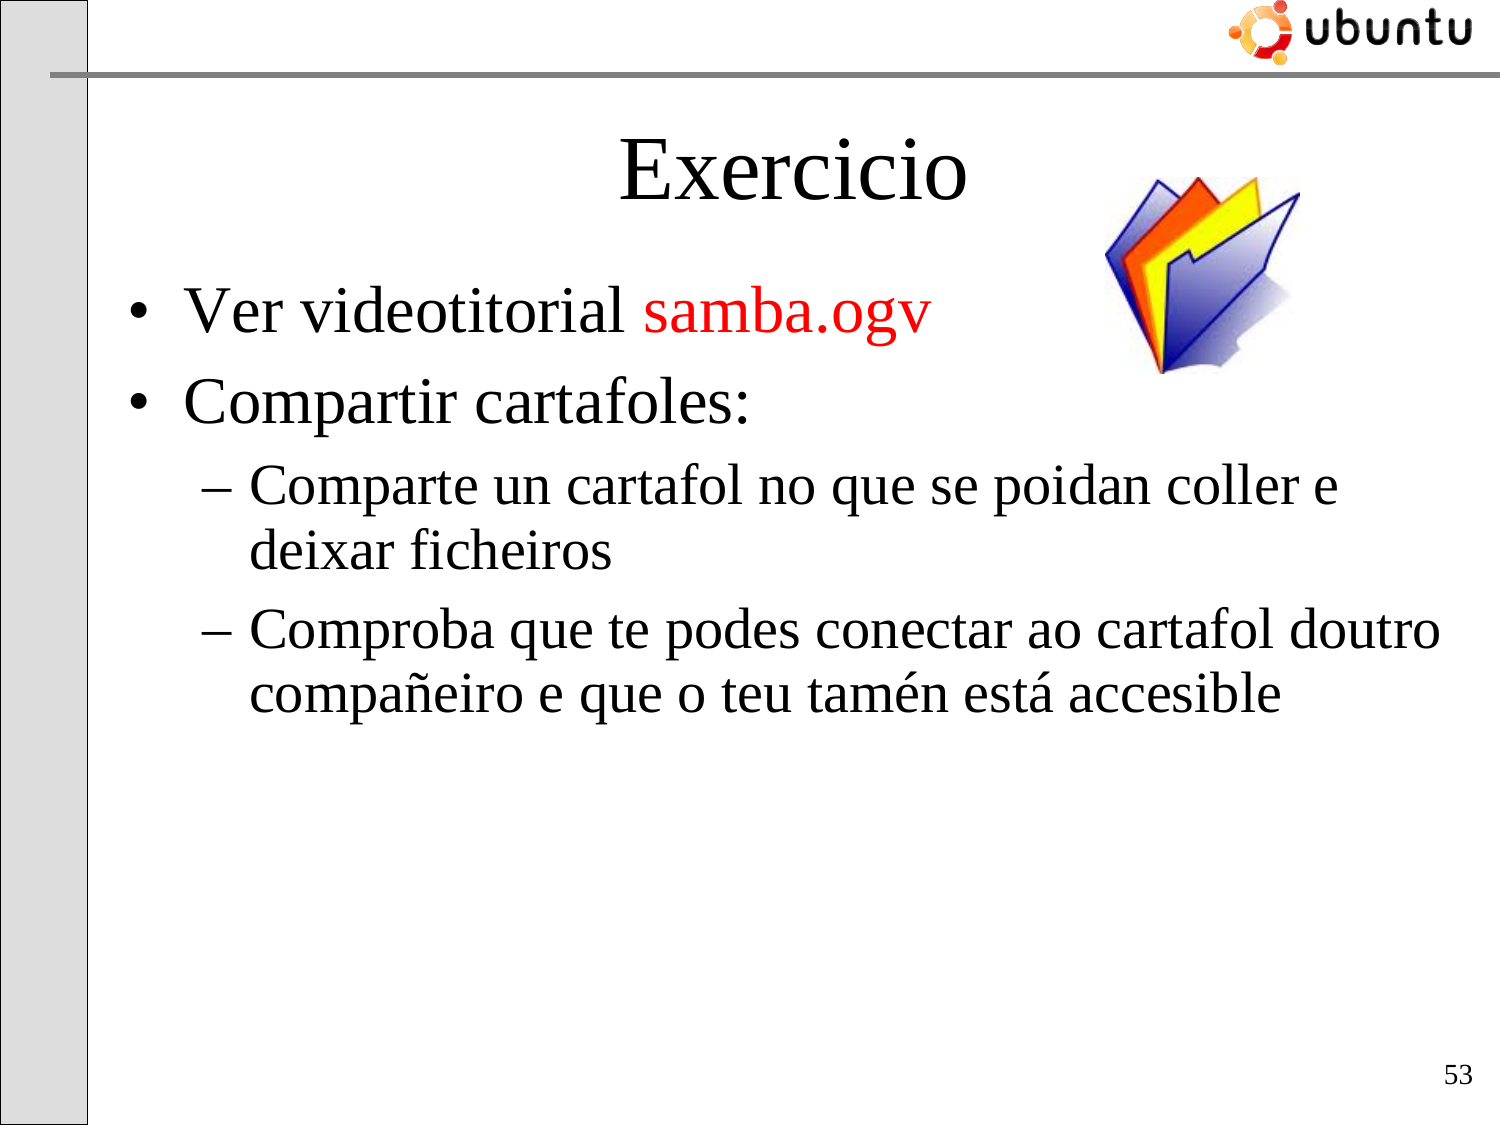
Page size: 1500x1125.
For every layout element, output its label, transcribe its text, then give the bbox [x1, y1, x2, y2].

list Ver videotitorial samba.ogv Compartir cartafoles: Comparte un cartafol no que se poidan coller e deixar ficheiros Comproba que te podes conectar ao cartafol doutro compañeiro e que o teu tamén está accesible [112, 265, 1477, 1125]
title Exercicio [112, 99, 1477, 237]
picture [1221, 0, 1483, 71]
picture [1105, 177, 1300, 374]
